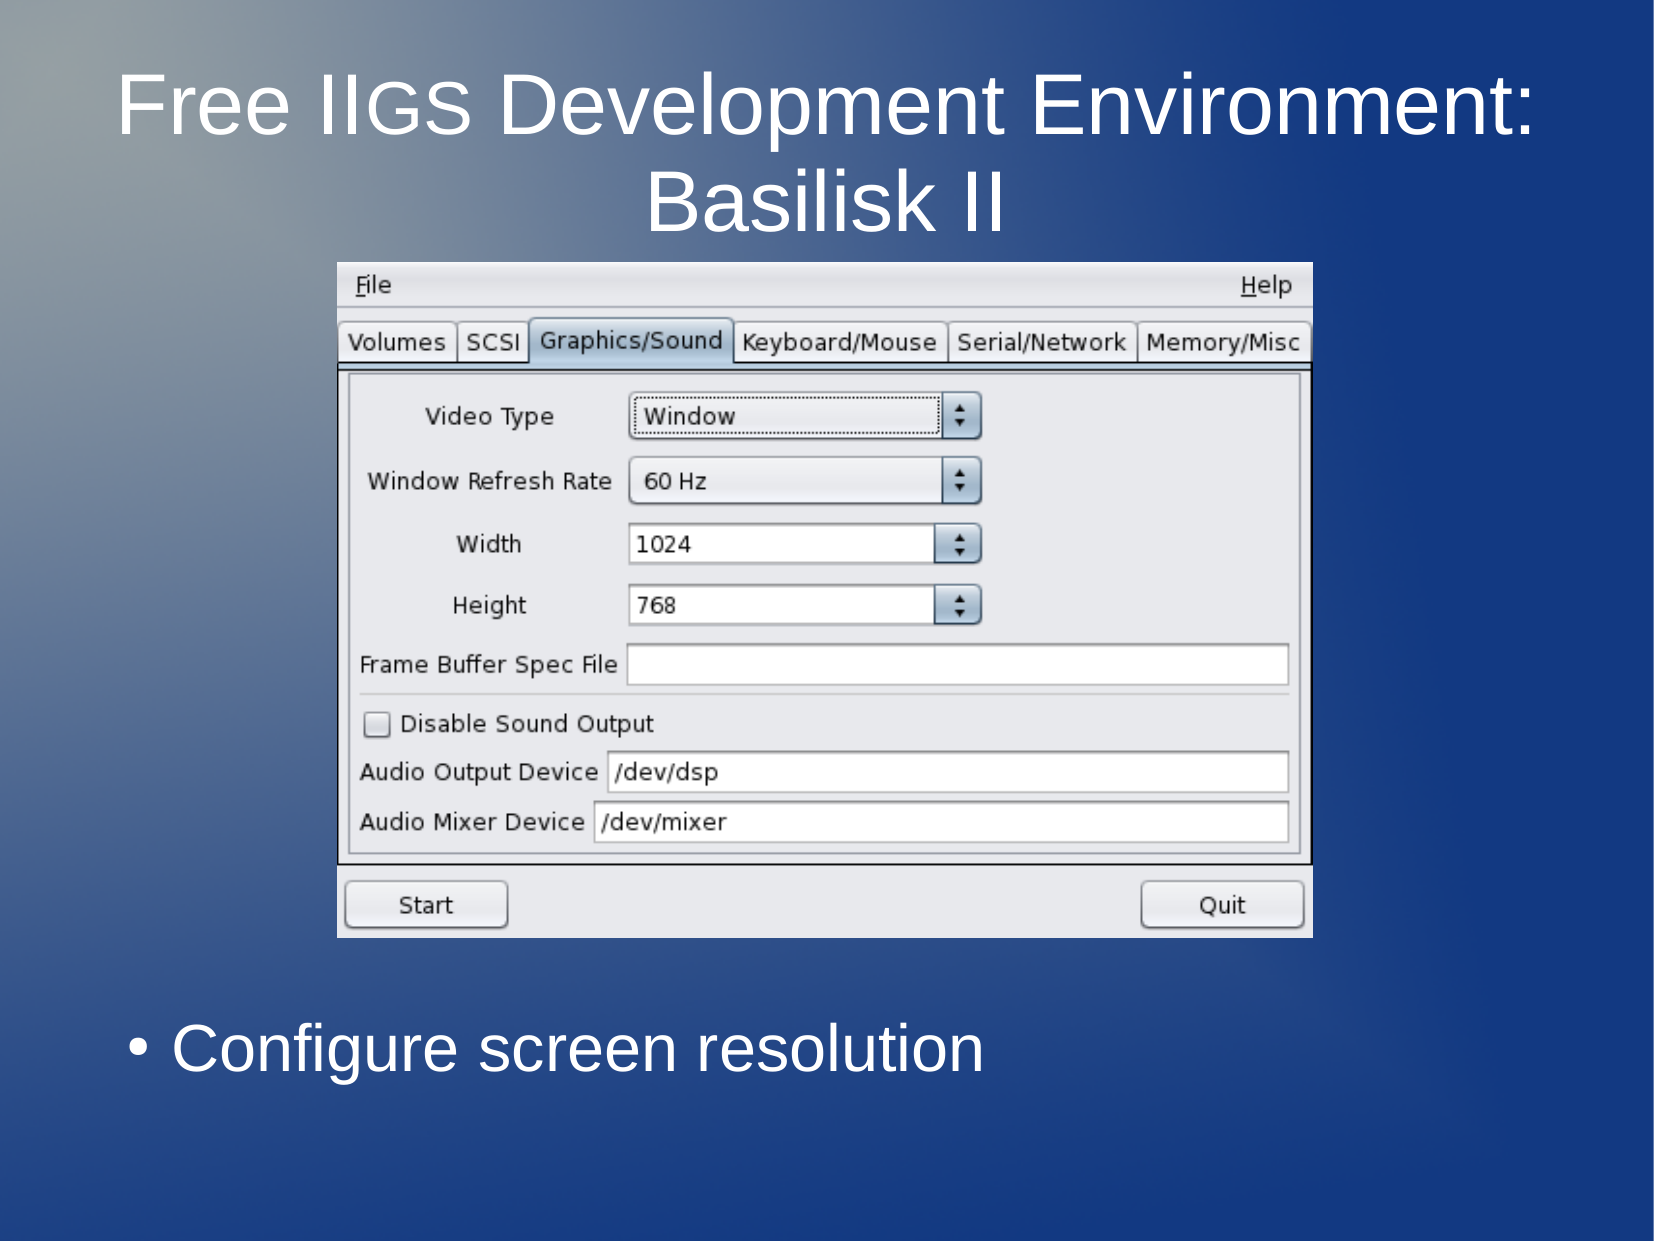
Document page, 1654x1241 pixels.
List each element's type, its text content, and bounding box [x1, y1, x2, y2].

picture [0, 0, 1654, 1241]
subtitle Configure screen resolution [86, 337, 1576, 1086]
title Free IIGS Development Environment: Basilisk II [82, 49, 1571, 257]
